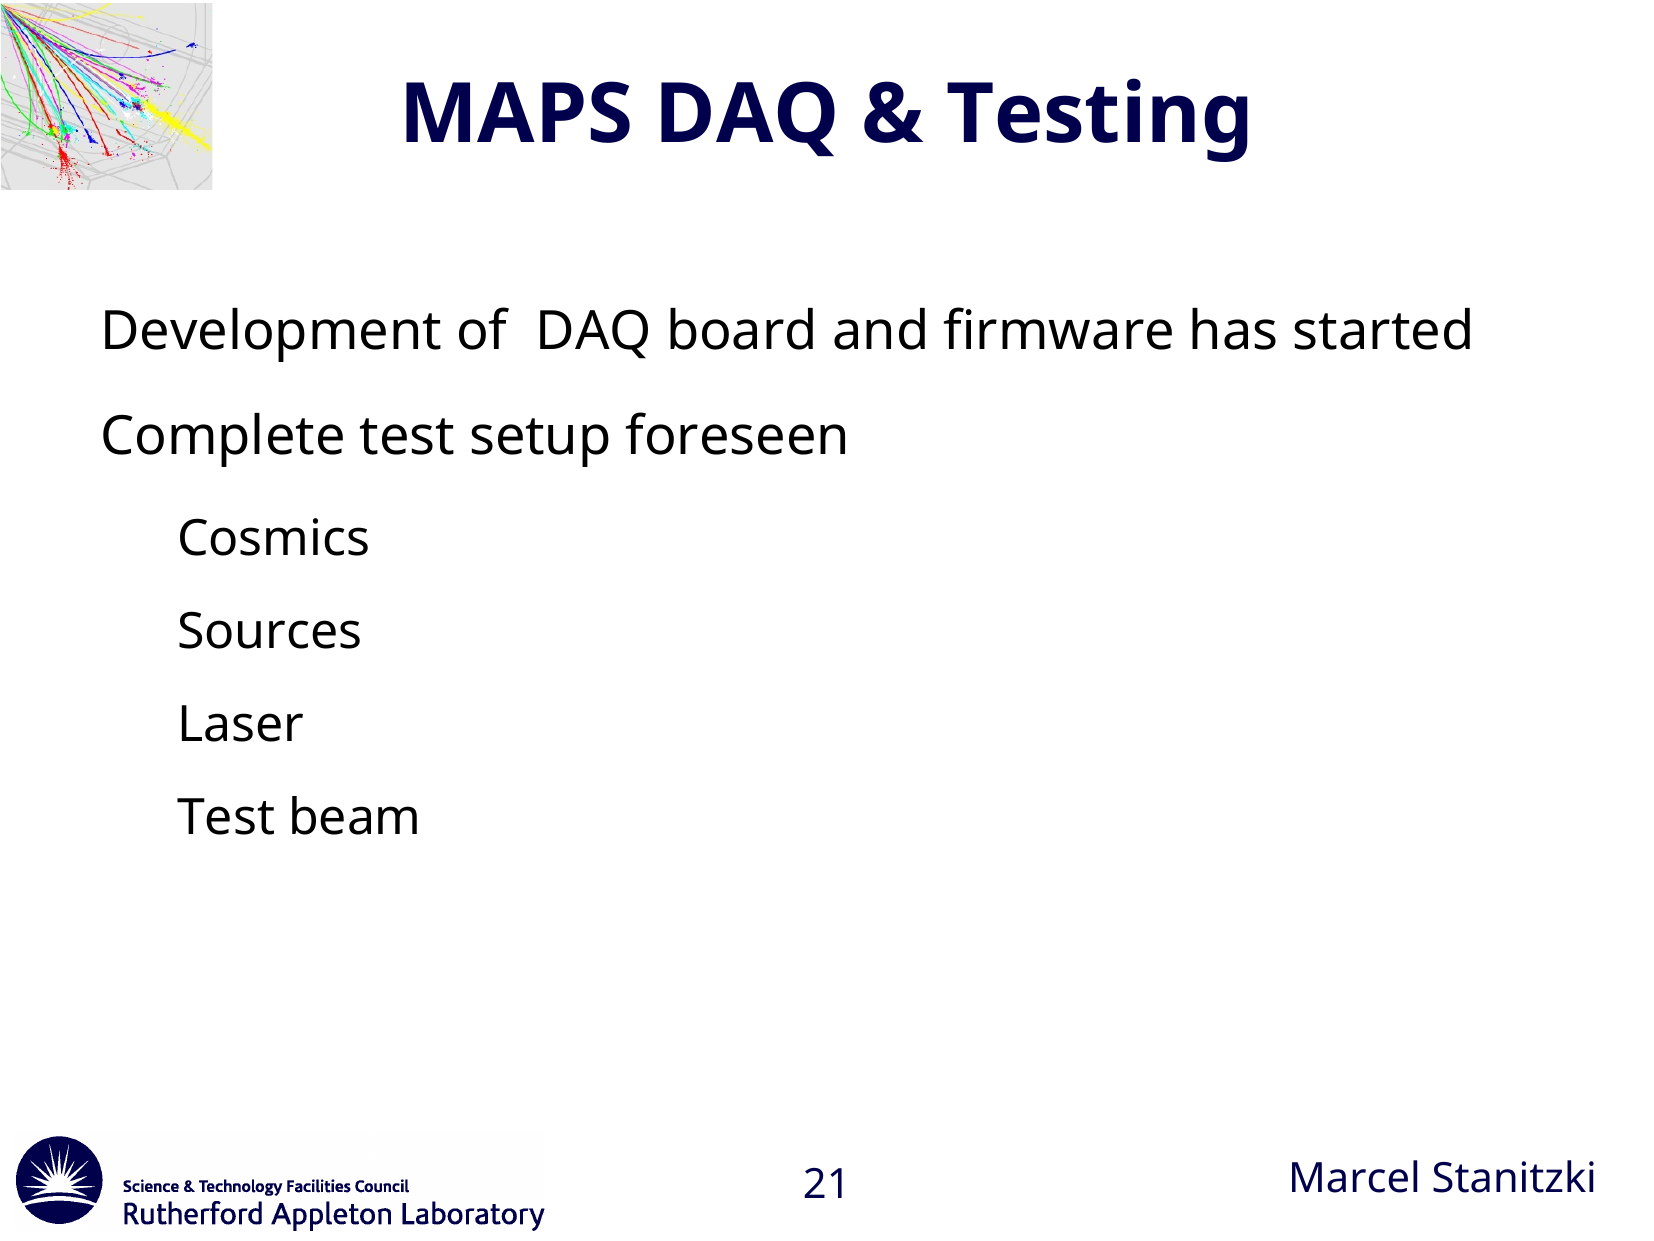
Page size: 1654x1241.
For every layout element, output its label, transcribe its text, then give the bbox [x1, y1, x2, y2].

picture [14, 1133, 545, 1231]
picture [0, 3, 213, 190]
list Development of DAQ board and firmware has started Complete test setup foreseen Cosmics Sources Laser Test beam [82, 290, 1571, 1109]
title MAPS DAQ & Testing [203, 5, 1451, 213]
